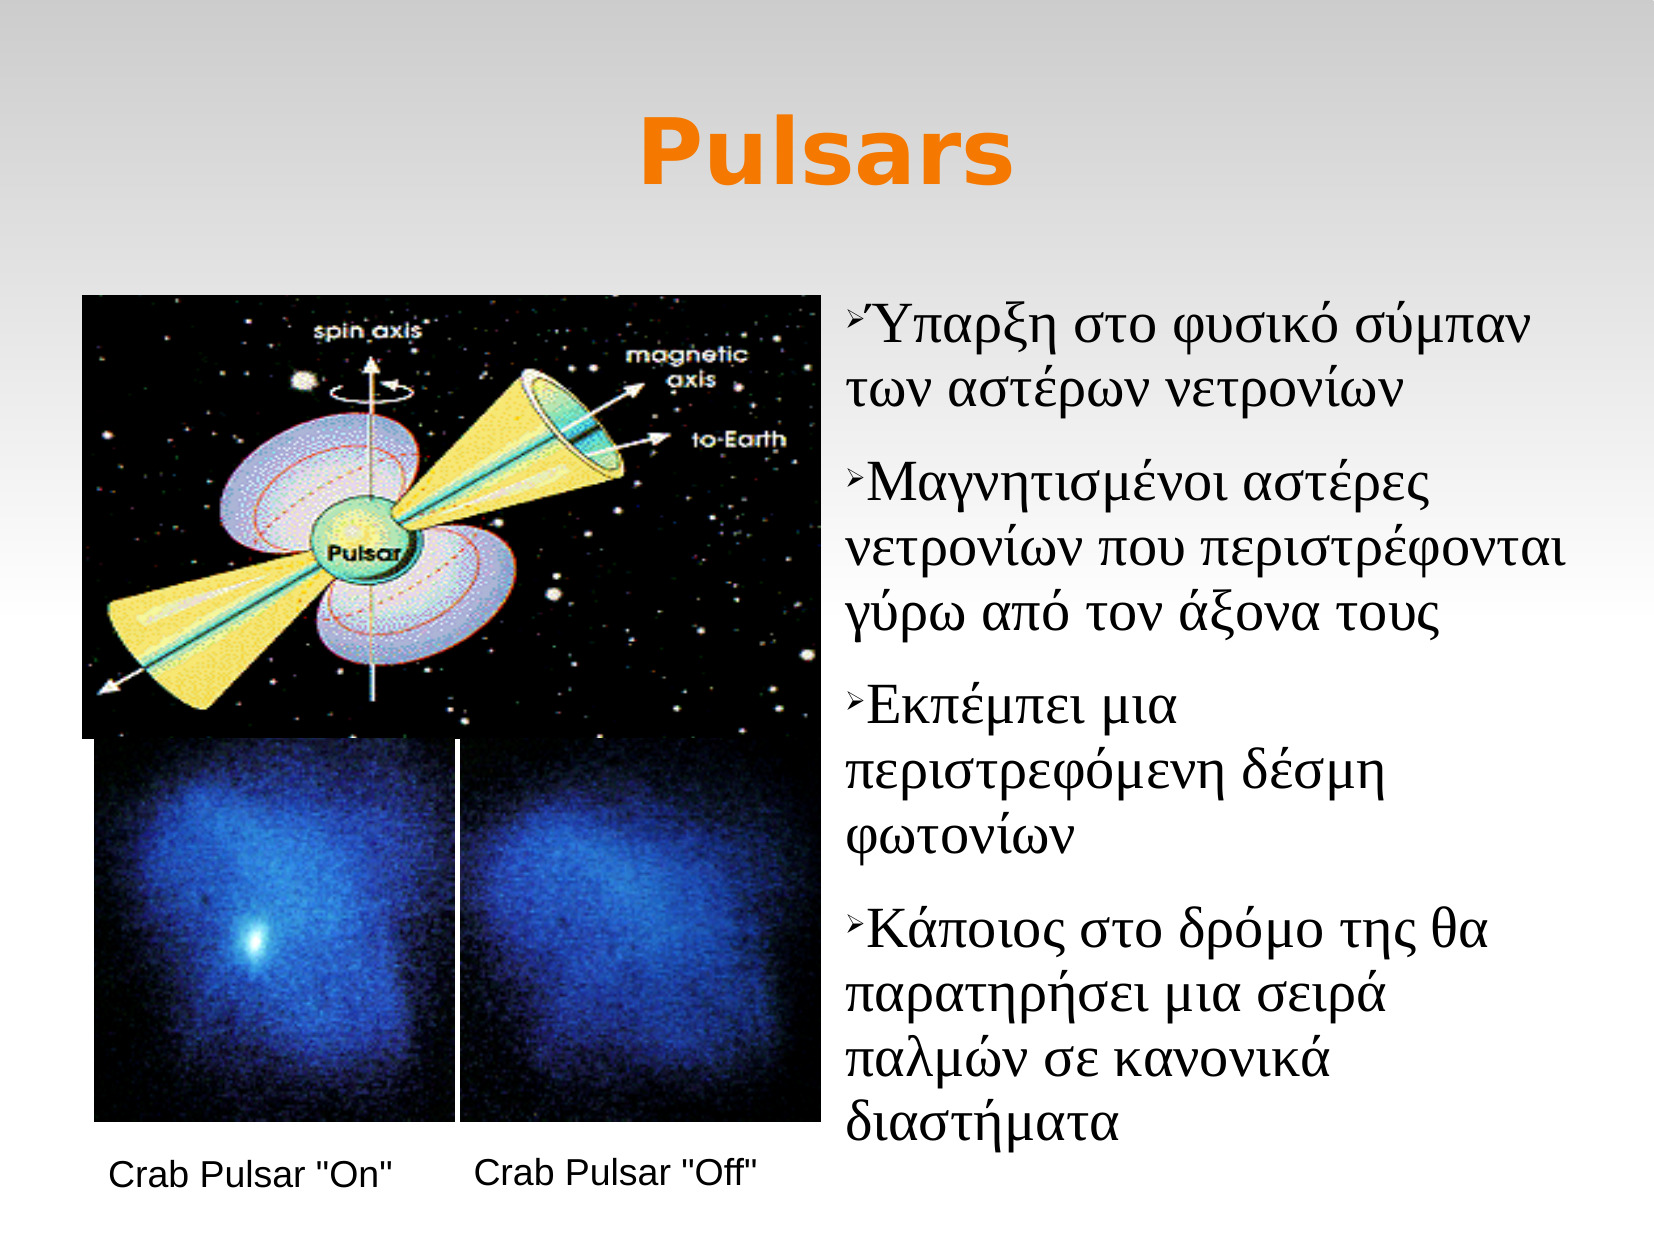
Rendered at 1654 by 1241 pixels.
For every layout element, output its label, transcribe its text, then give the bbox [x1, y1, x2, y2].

text_box Crab Pulsar "Off" [458, 1144, 773, 1202]
text_box Crab Pulsar "On" [93, 1145, 408, 1203]
title Pulsars [82, 49, 1571, 257]
list Ύπαρξη στο φυσικό σύμπαν των αστέρων νετρονίων Μαγνητισμένοι αστέρες νετρονίων που περιστρέφονται γύρω από τον άξονα τους Εκπέμπει μια περιστρεφόμενη δέσμη φωτονίων Κάποιος στο δρόμο της θα παρατηρήσει μια σειρά παλμών σε κανονικά διαστήματα [845, 290, 1572, 1165]
picture [82, 290, 821, 1123]
